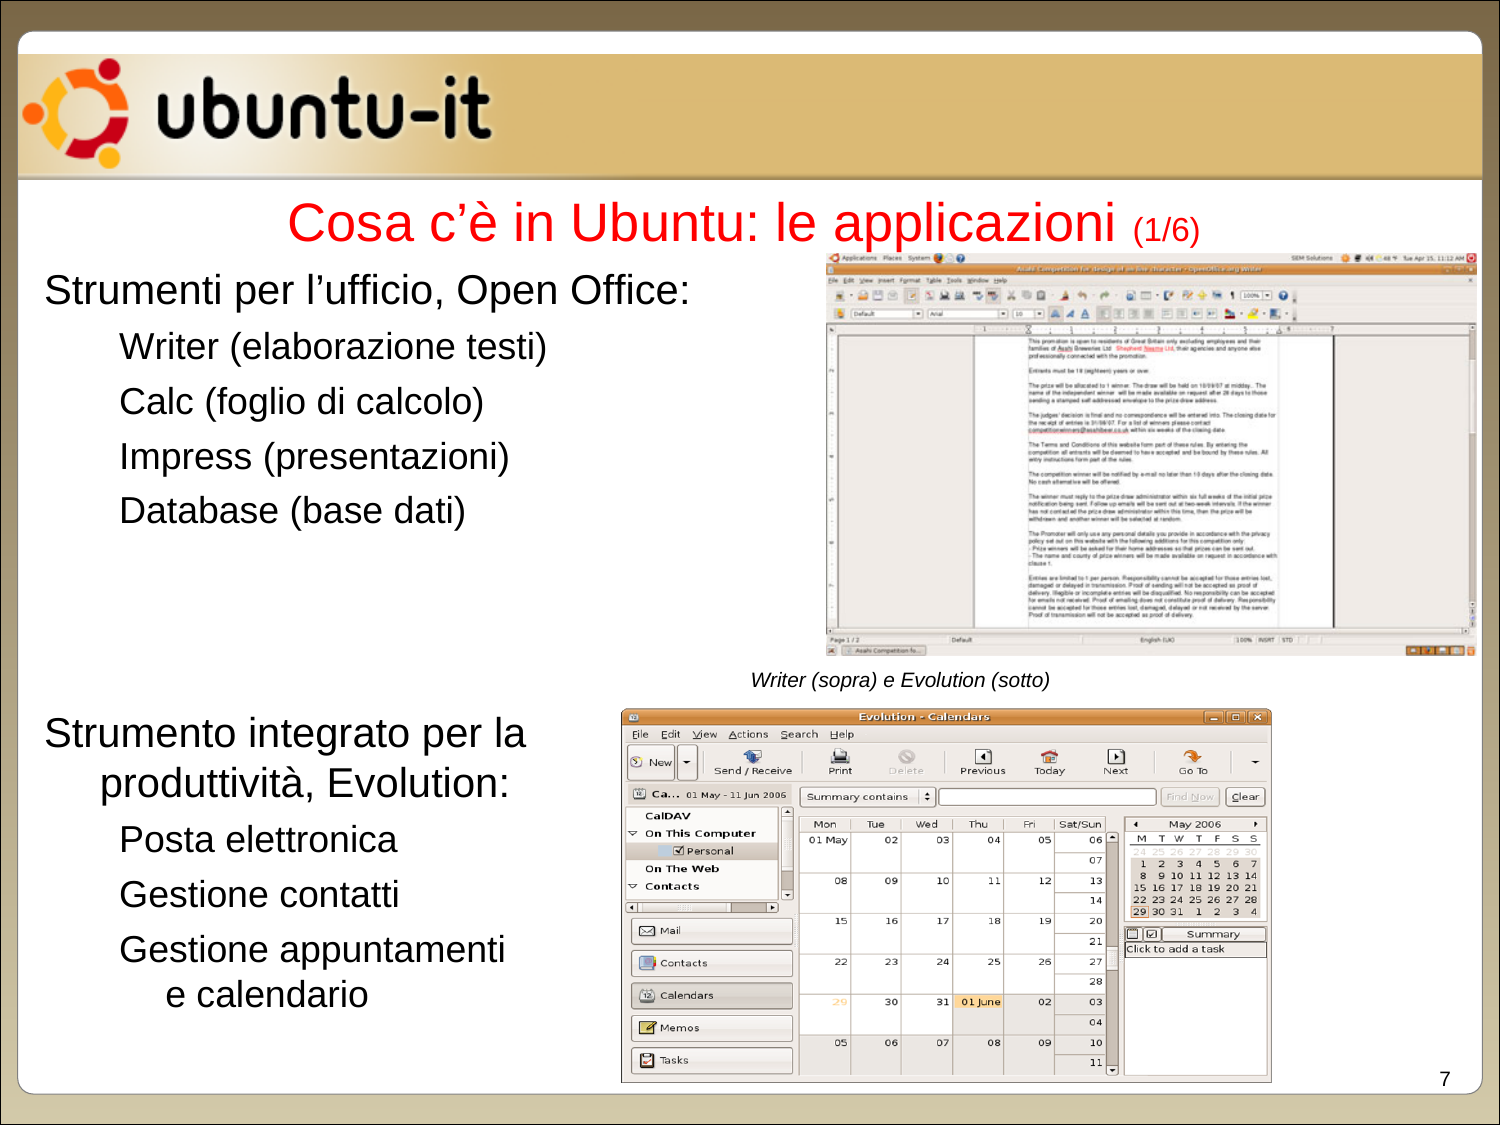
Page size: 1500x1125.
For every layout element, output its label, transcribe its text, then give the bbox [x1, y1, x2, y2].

picture [826, 253, 1477, 656]
text_box Writer (sopra) e Evolution (sotto) [679, 661, 1123, 700]
list Strumenti per l’ufficio, Open Office: Writer (elaborazione testi) Calc (foglio di calcolo) Impress (presentazioni) Database (base dati) Strumento integrato per la produttività, Evolution: Posta elettronica Gestione contatti Gestione appuntamenti e calendario [29, 255, 768, 1067]
title Cosa c’è in Ubuntu: le applicazioni (1/6) [17, 178, 1471, 262]
picture [620, 708, 1272, 1083]
picture [18, 54, 1483, 180]
